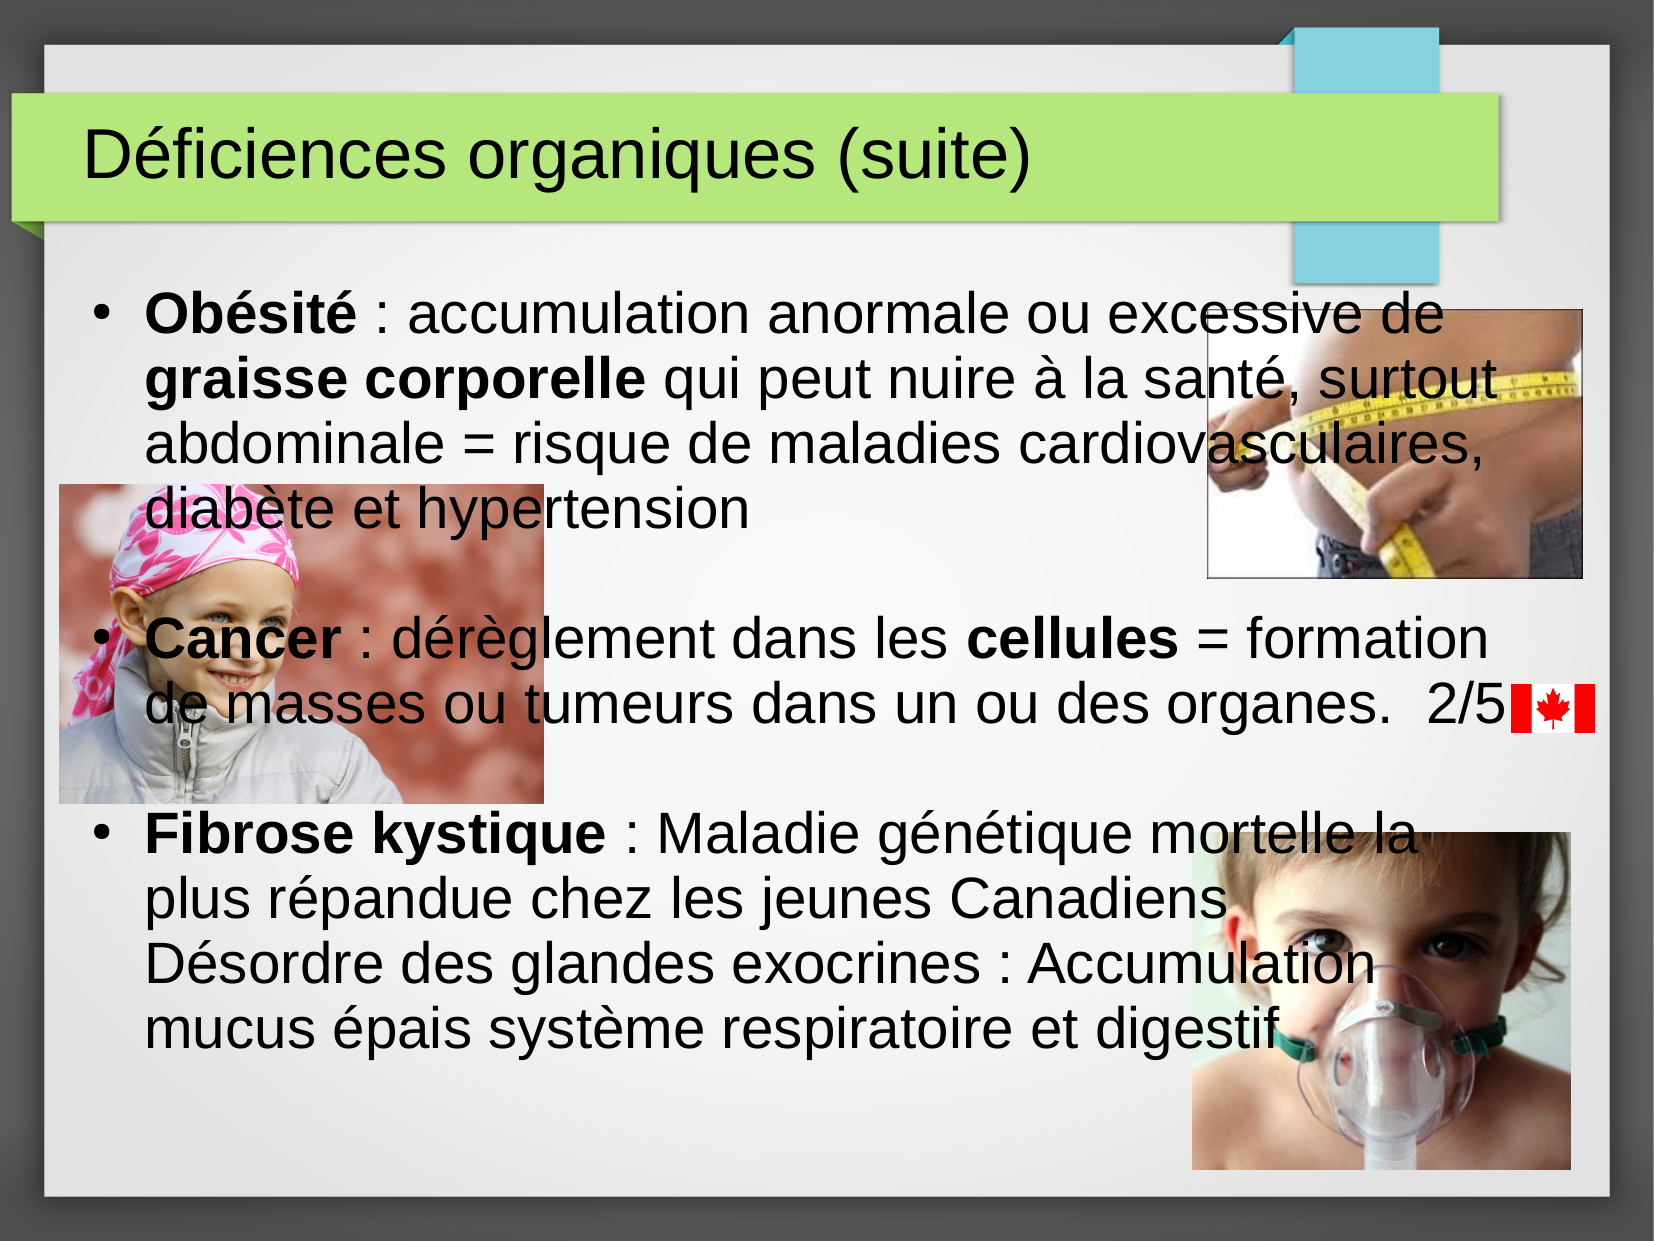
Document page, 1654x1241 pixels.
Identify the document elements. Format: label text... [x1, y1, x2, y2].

title Déficiences organiques (suite) [82, 94, 1264, 213]
picture [0, 0, 1654, 1241]
text_box Obésité : accumulation anormale ou excessive de graisse corporelle qui peut nuire à la santé, surtout abdominale = risque de maladies cardiovasculaires, diabète et hypertension Cancer : dérèglement dans les cellules = formation de masses ou tumeurs dans un ou des organes. 2/5 Fibrose kystique : Maladie génétique mortelle la plus répandue chez les jeunes Canadiens Désordre des glandes exocrines : Accumulation mucus épais système respiratoire et digestif [59, 273, 1548, 1170]
